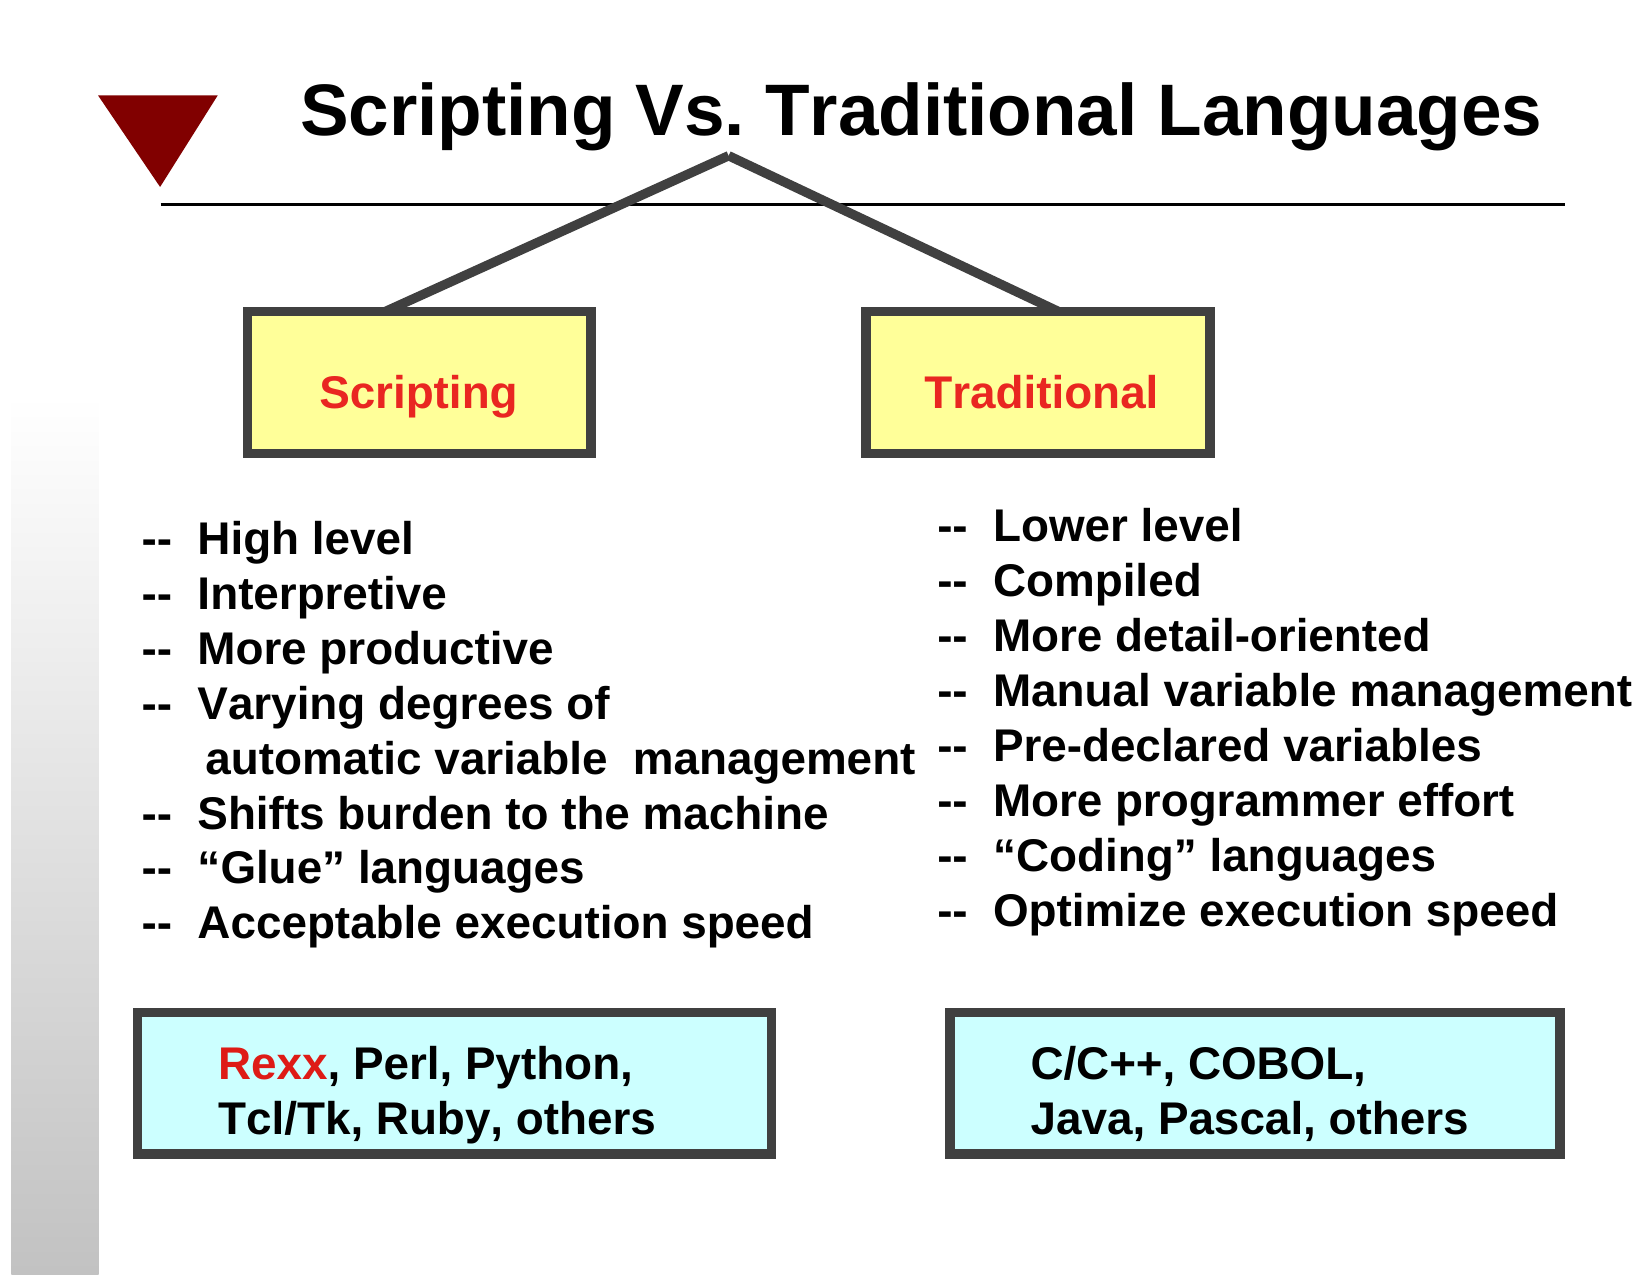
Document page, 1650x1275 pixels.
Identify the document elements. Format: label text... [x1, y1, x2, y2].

text_box -- High level -- Interpretive -- More productive -- Varying degrees of automatic variable management -- Shifts burden to the machine -- “Glue” languages -- Acceptable execution speed [125, 499, 951, 957]
text_box [866, 311, 1210, 454]
text_box Traditional [907, 353, 1176, 426]
text_box Scripting [302, 353, 535, 426]
text_box Rexx, Perl, Python, Tcl/Tk, Ruby, others [150, 1024, 674, 1152]
text_box C/C++, COBOL, Java, Pascal, others [950, 1024, 1486, 1152]
text_box [137, 1012, 772, 1155]
text_box [11, 396, 99, 1275]
text_box [949, 1012, 1560, 1155]
text_box -- Lower level -- Compiled -- More detail-oriented -- Manual variable management -- Pre-declared variables -- More programmer effort -- “Coding” languages -- Optimize execution speed [920, 487, 1650, 945]
text_box [247, 311, 592, 454]
text_box [98, 95, 218, 187]
list Scripting Vs. Traditional Languages [300, 62, 1563, 163]
